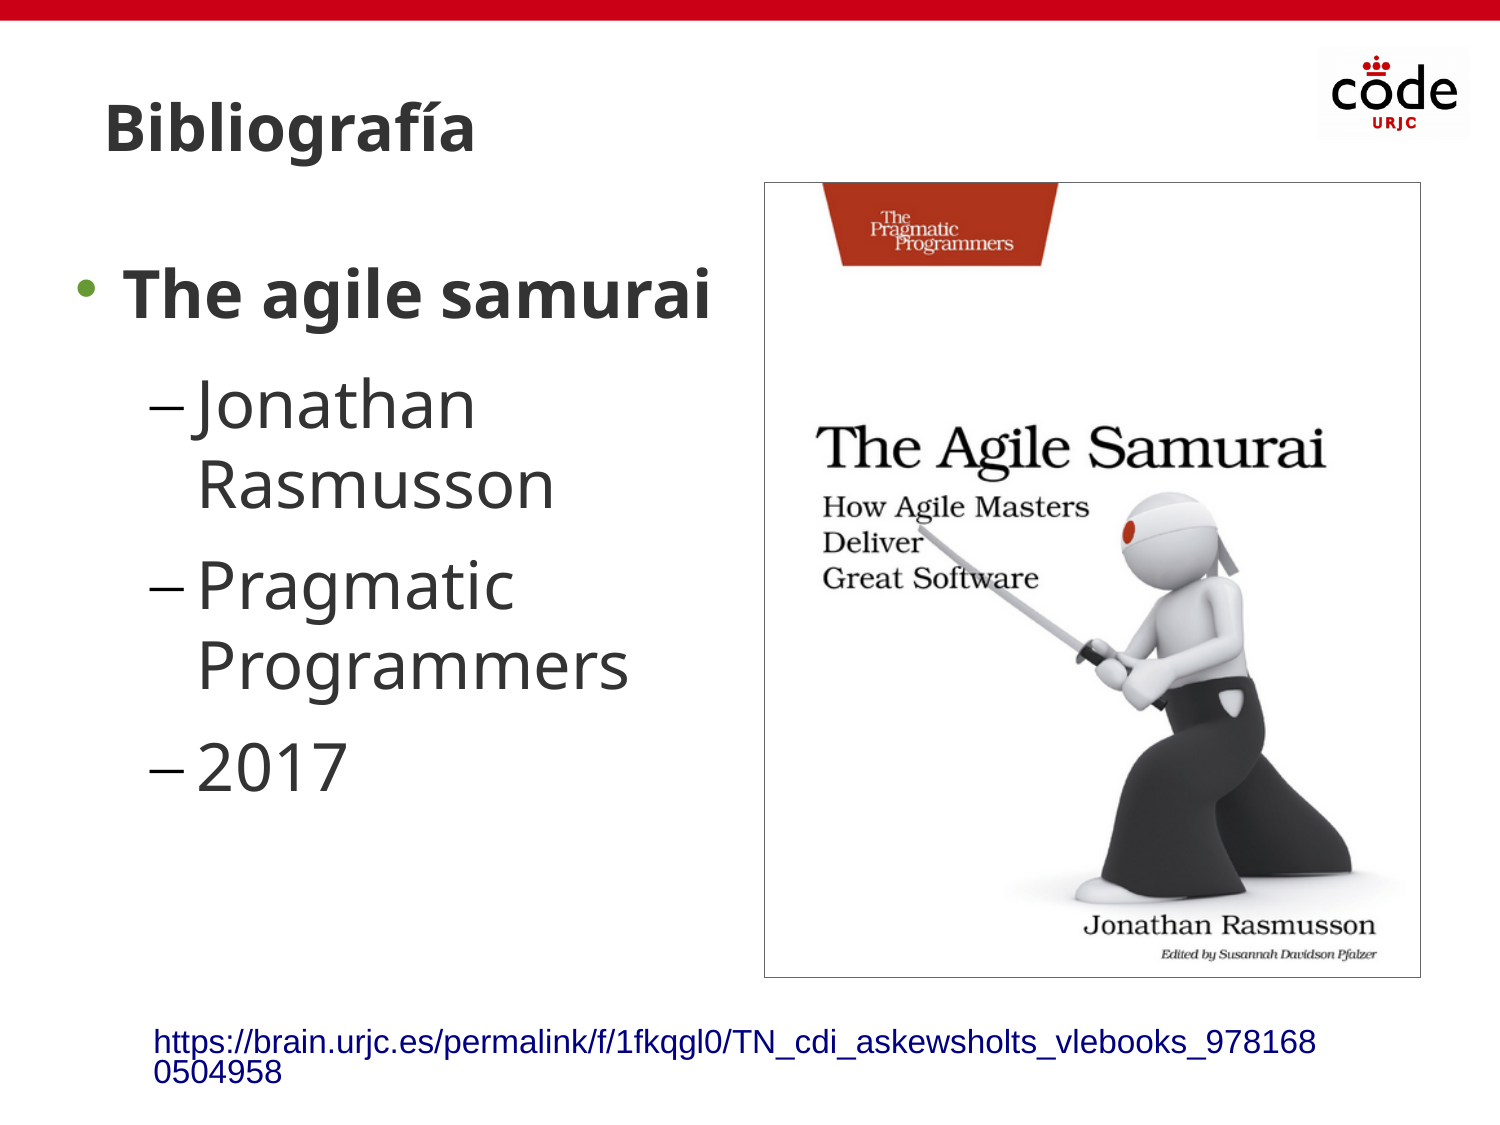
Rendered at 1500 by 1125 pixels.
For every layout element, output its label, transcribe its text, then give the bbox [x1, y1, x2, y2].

picture [1317, 47, 1470, 140]
list The agile samurai Jonathan Rasmusson Pragmatic Programmers 2017 [75, 263, 734, 916]
text_box https://brain.urjc.es/permalink/f/1fkqgl0/TN_cdi_askewsholts_vlebooks_9781680504958 [138, 1015, 1350, 1068]
title Bibliografía [68, 0, 1308, 167]
picture [764, 182, 1421, 978]
